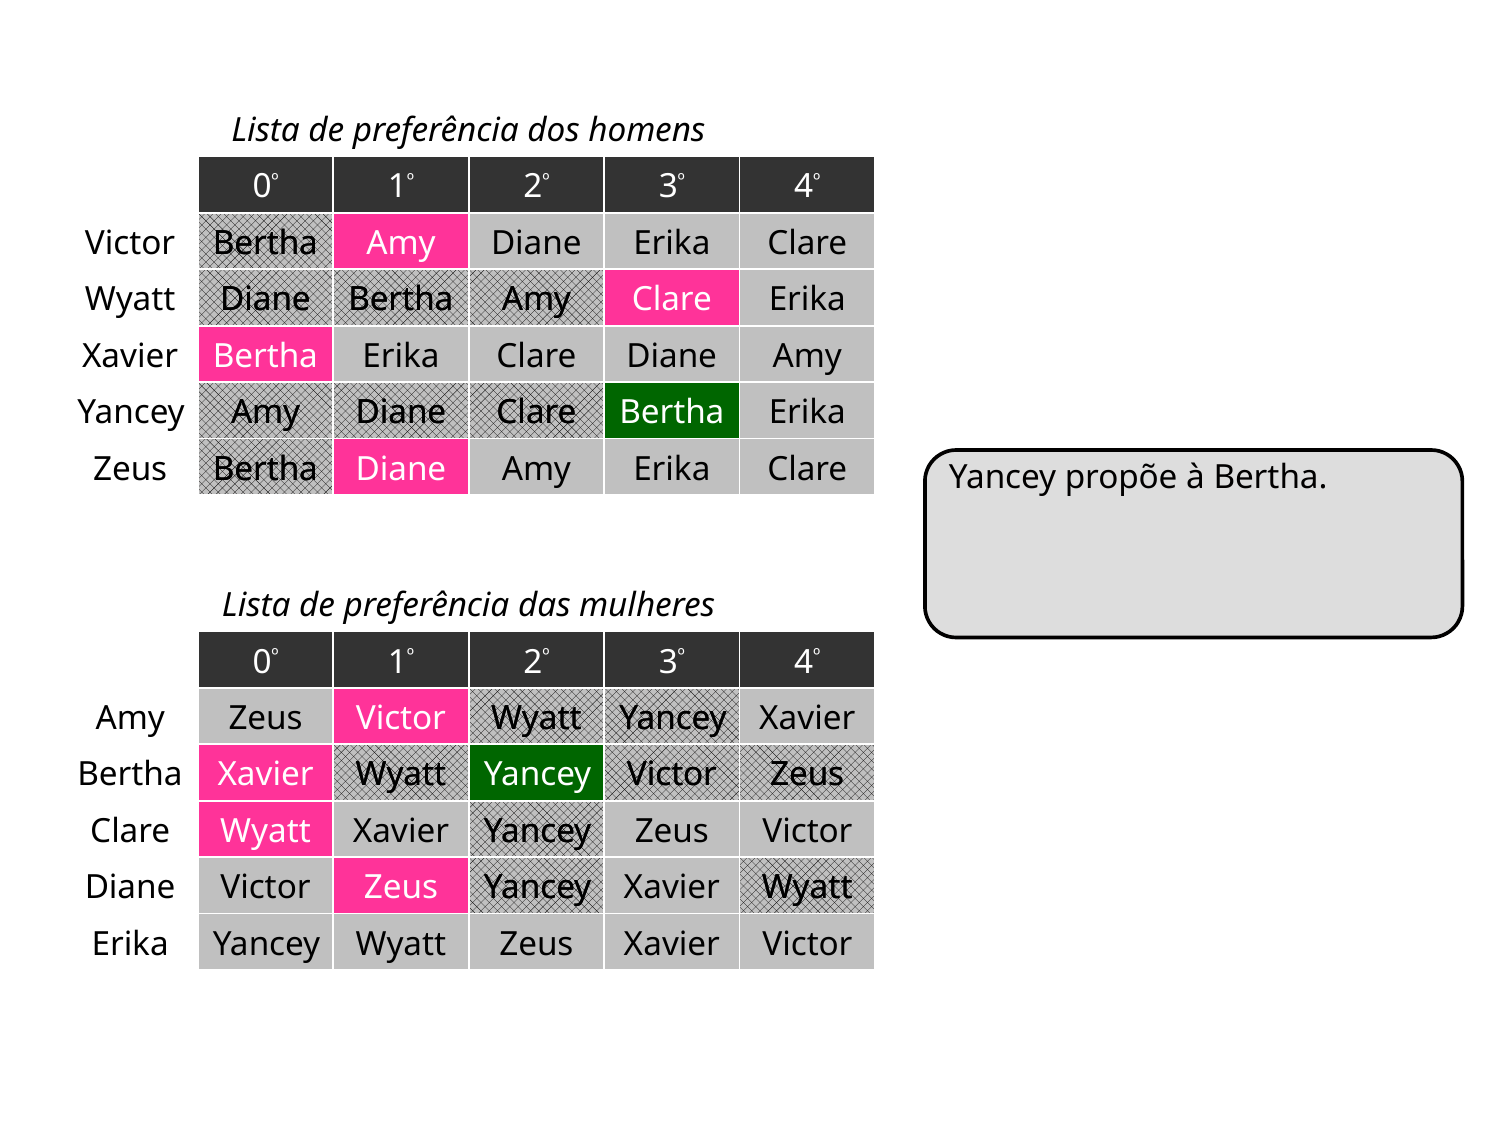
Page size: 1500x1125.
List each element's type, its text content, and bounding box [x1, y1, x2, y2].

text_box Clare [468, 382, 605, 439]
text_box Wyatt [197, 800, 334, 858]
text_box Yancey propõe à Bertha. [924, 450, 1463, 638]
text_box Xavier [197, 744, 333, 800]
text_box Diane [334, 439, 469, 496]
text_box Wyatt [739, 857, 875, 914]
text_box Bertha [197, 212, 334, 269]
text_box Wyatt [468, 687, 605, 745]
text_box Bertha [197, 326, 334, 382]
text_box Victor [333, 687, 468, 744]
text_box Amy [197, 382, 333, 438]
text_box Zeus [333, 857, 468, 914]
text_box Bertha [333, 269, 468, 326]
text_box Yancey [468, 800, 605, 858]
text_box Amy [468, 269, 605, 326]
text_box Yancey [468, 858, 605, 914]
text_box Clare [605, 269, 740, 326]
text_box Zeus [739, 744, 875, 801]
text_box Bertha [197, 438, 334, 496]
text_box Diane [197, 269, 333, 326]
text_box Wyatt [333, 744, 469, 801]
text_box Victor [604, 745, 739, 801]
text_box Yancey [469, 745, 604, 800]
text_box Bertha [605, 382, 740, 439]
text_box Diane [333, 382, 468, 439]
text_box Amy [334, 212, 469, 269]
text_box Yancey [605, 687, 740, 745]
